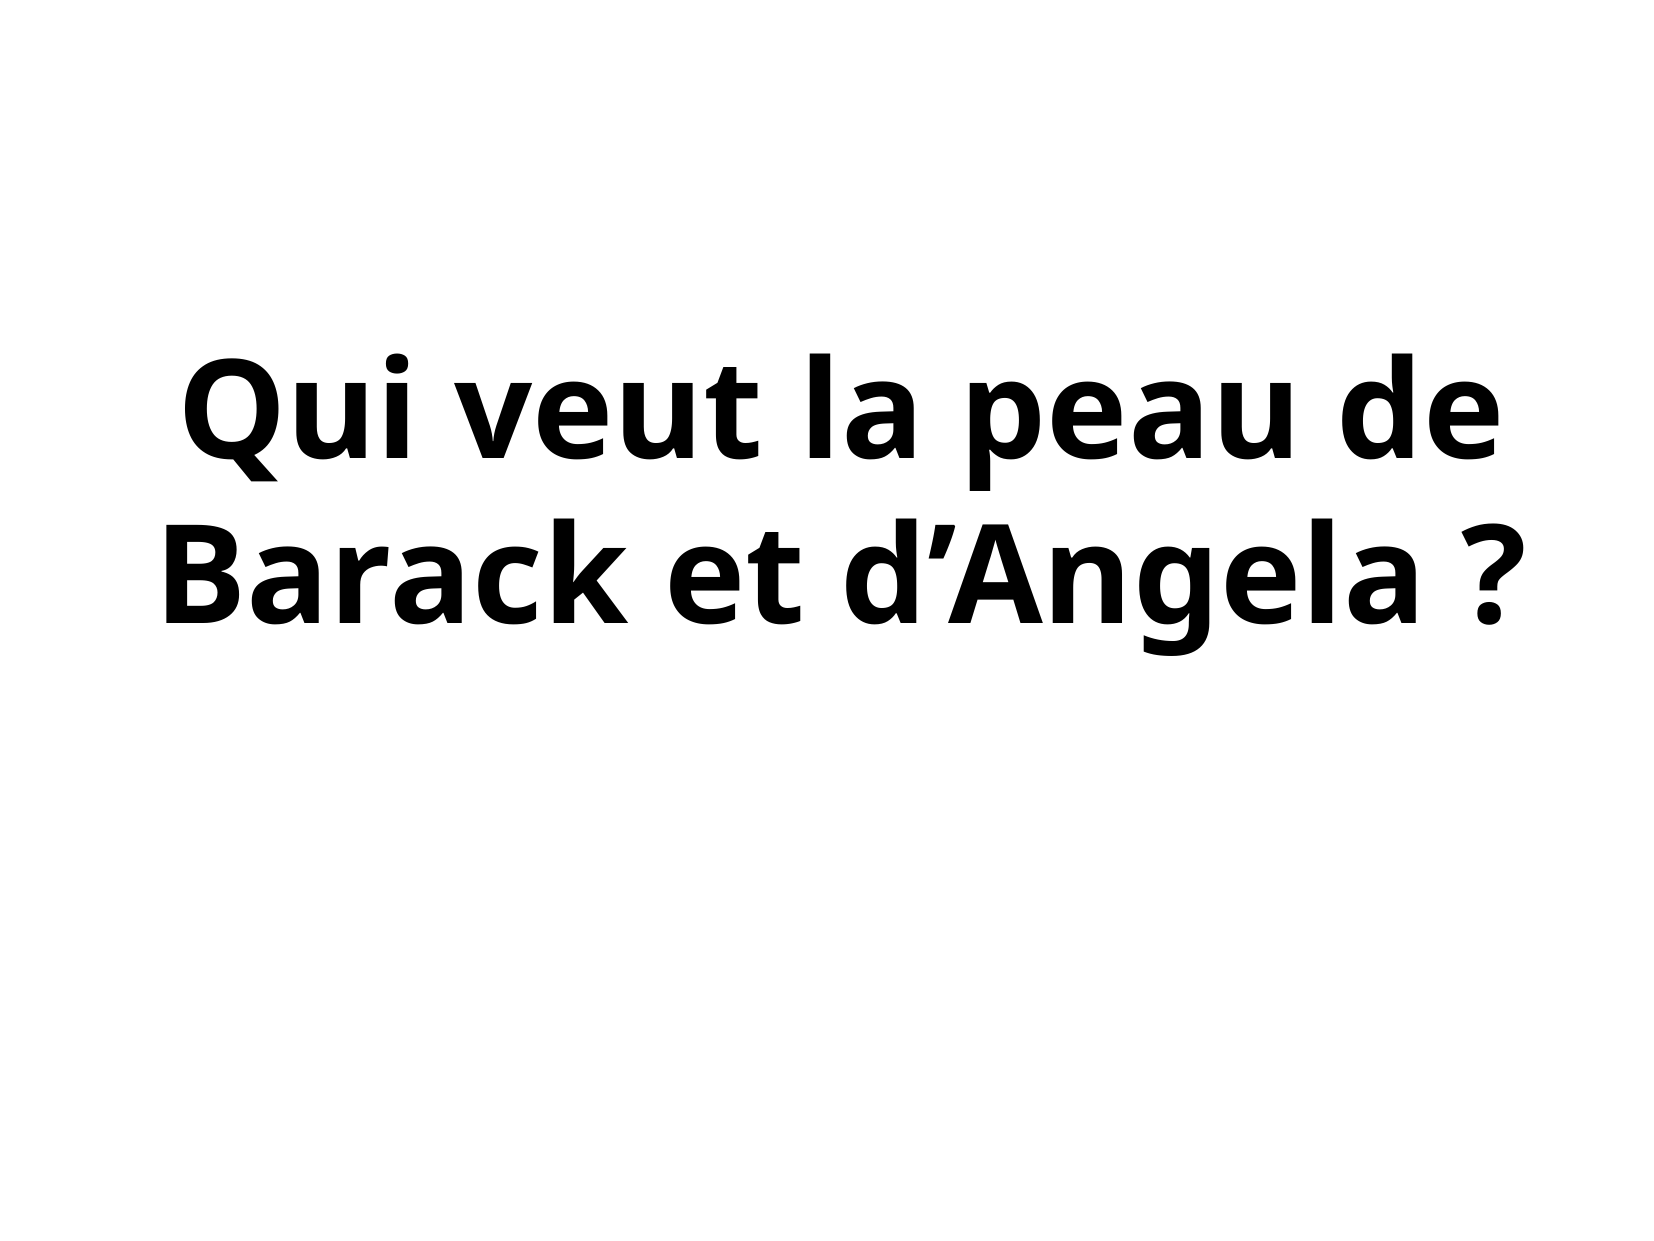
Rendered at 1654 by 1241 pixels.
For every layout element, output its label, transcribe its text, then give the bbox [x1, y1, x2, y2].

list Qui veut la peau de Barack et d’Angela ? [97, 116, 1586, 656]
